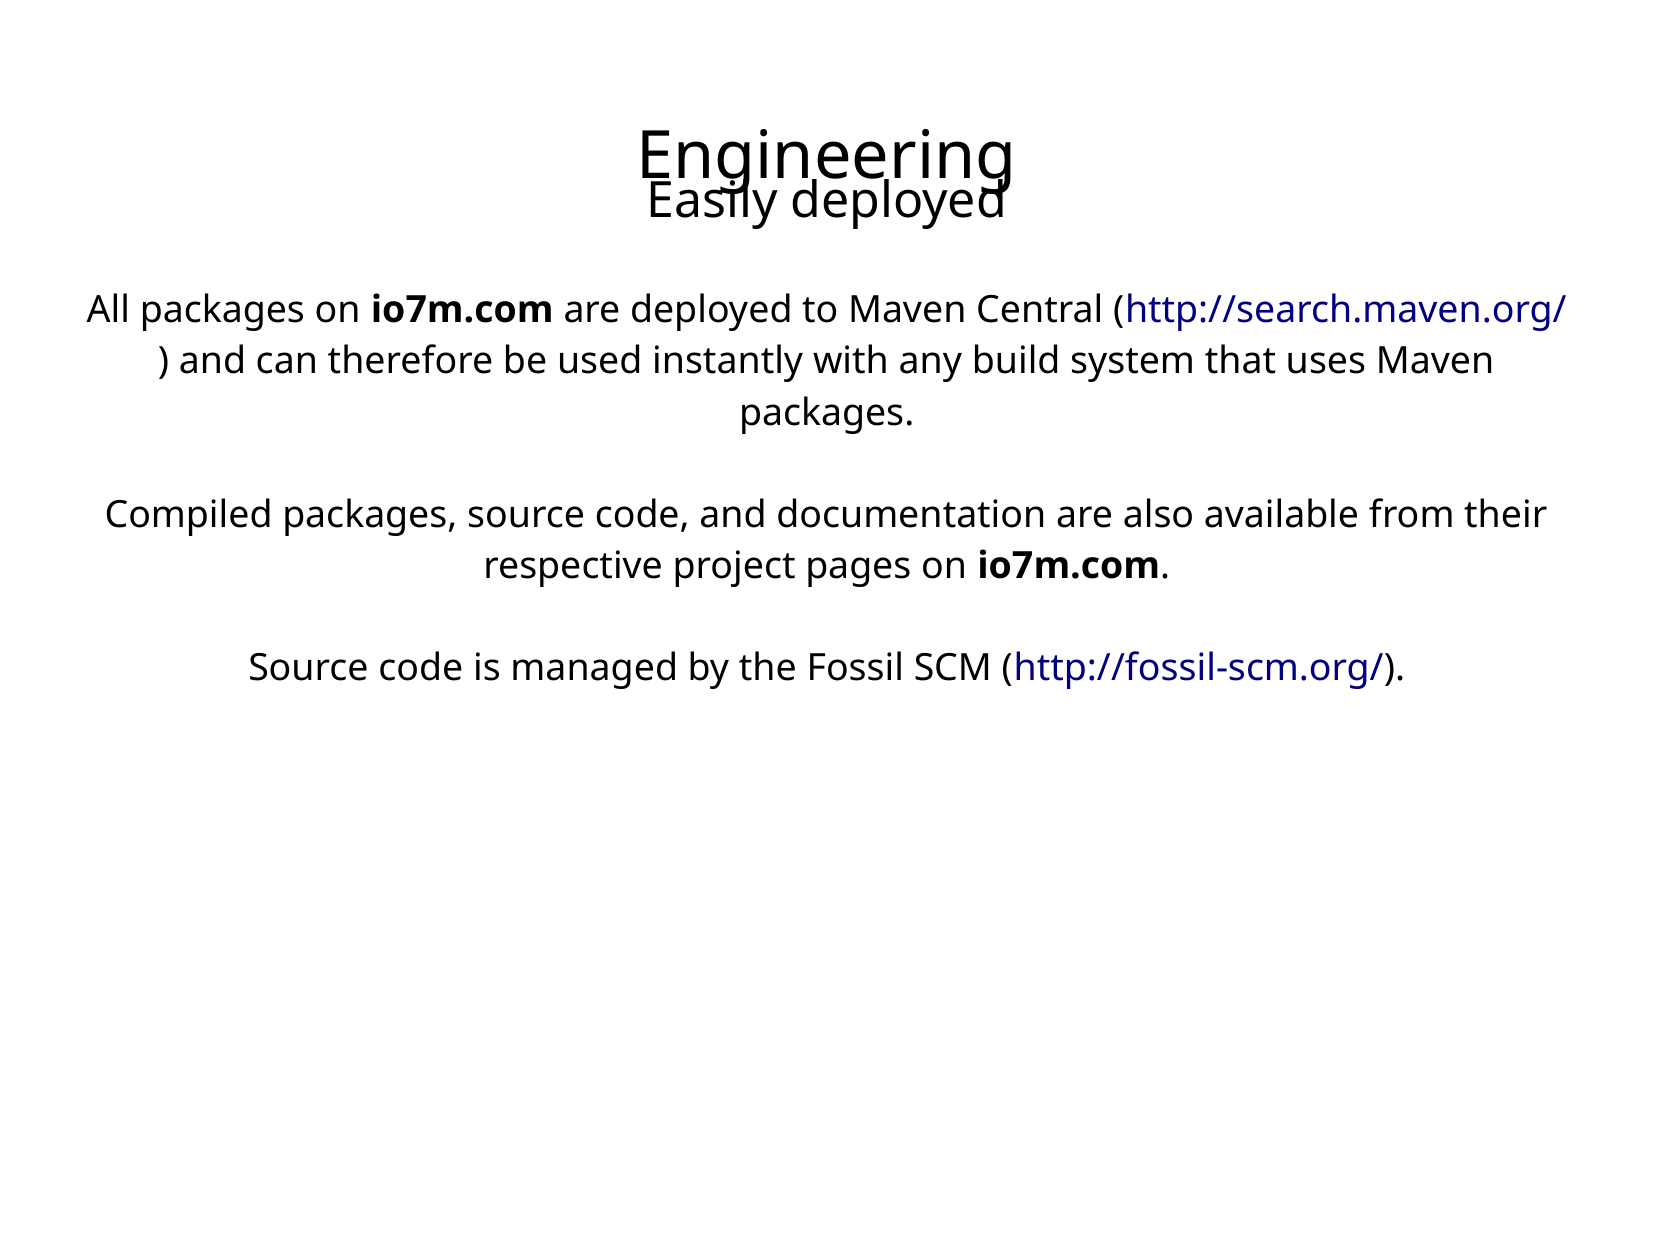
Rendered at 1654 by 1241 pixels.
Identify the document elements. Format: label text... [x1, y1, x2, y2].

subtitle Easily deployed All packages on io7m.com are deployed to Maven Central (http://search.maven.org/) and can therefore be used instantly with any build system that uses Maven packages. Compiled packages, source code, and documentation are also available from their respective project pages on io7m.com. Source code is managed by the Fossil SCM (http://fossil-scm.org/). [82, 49, 1571, 1010]
